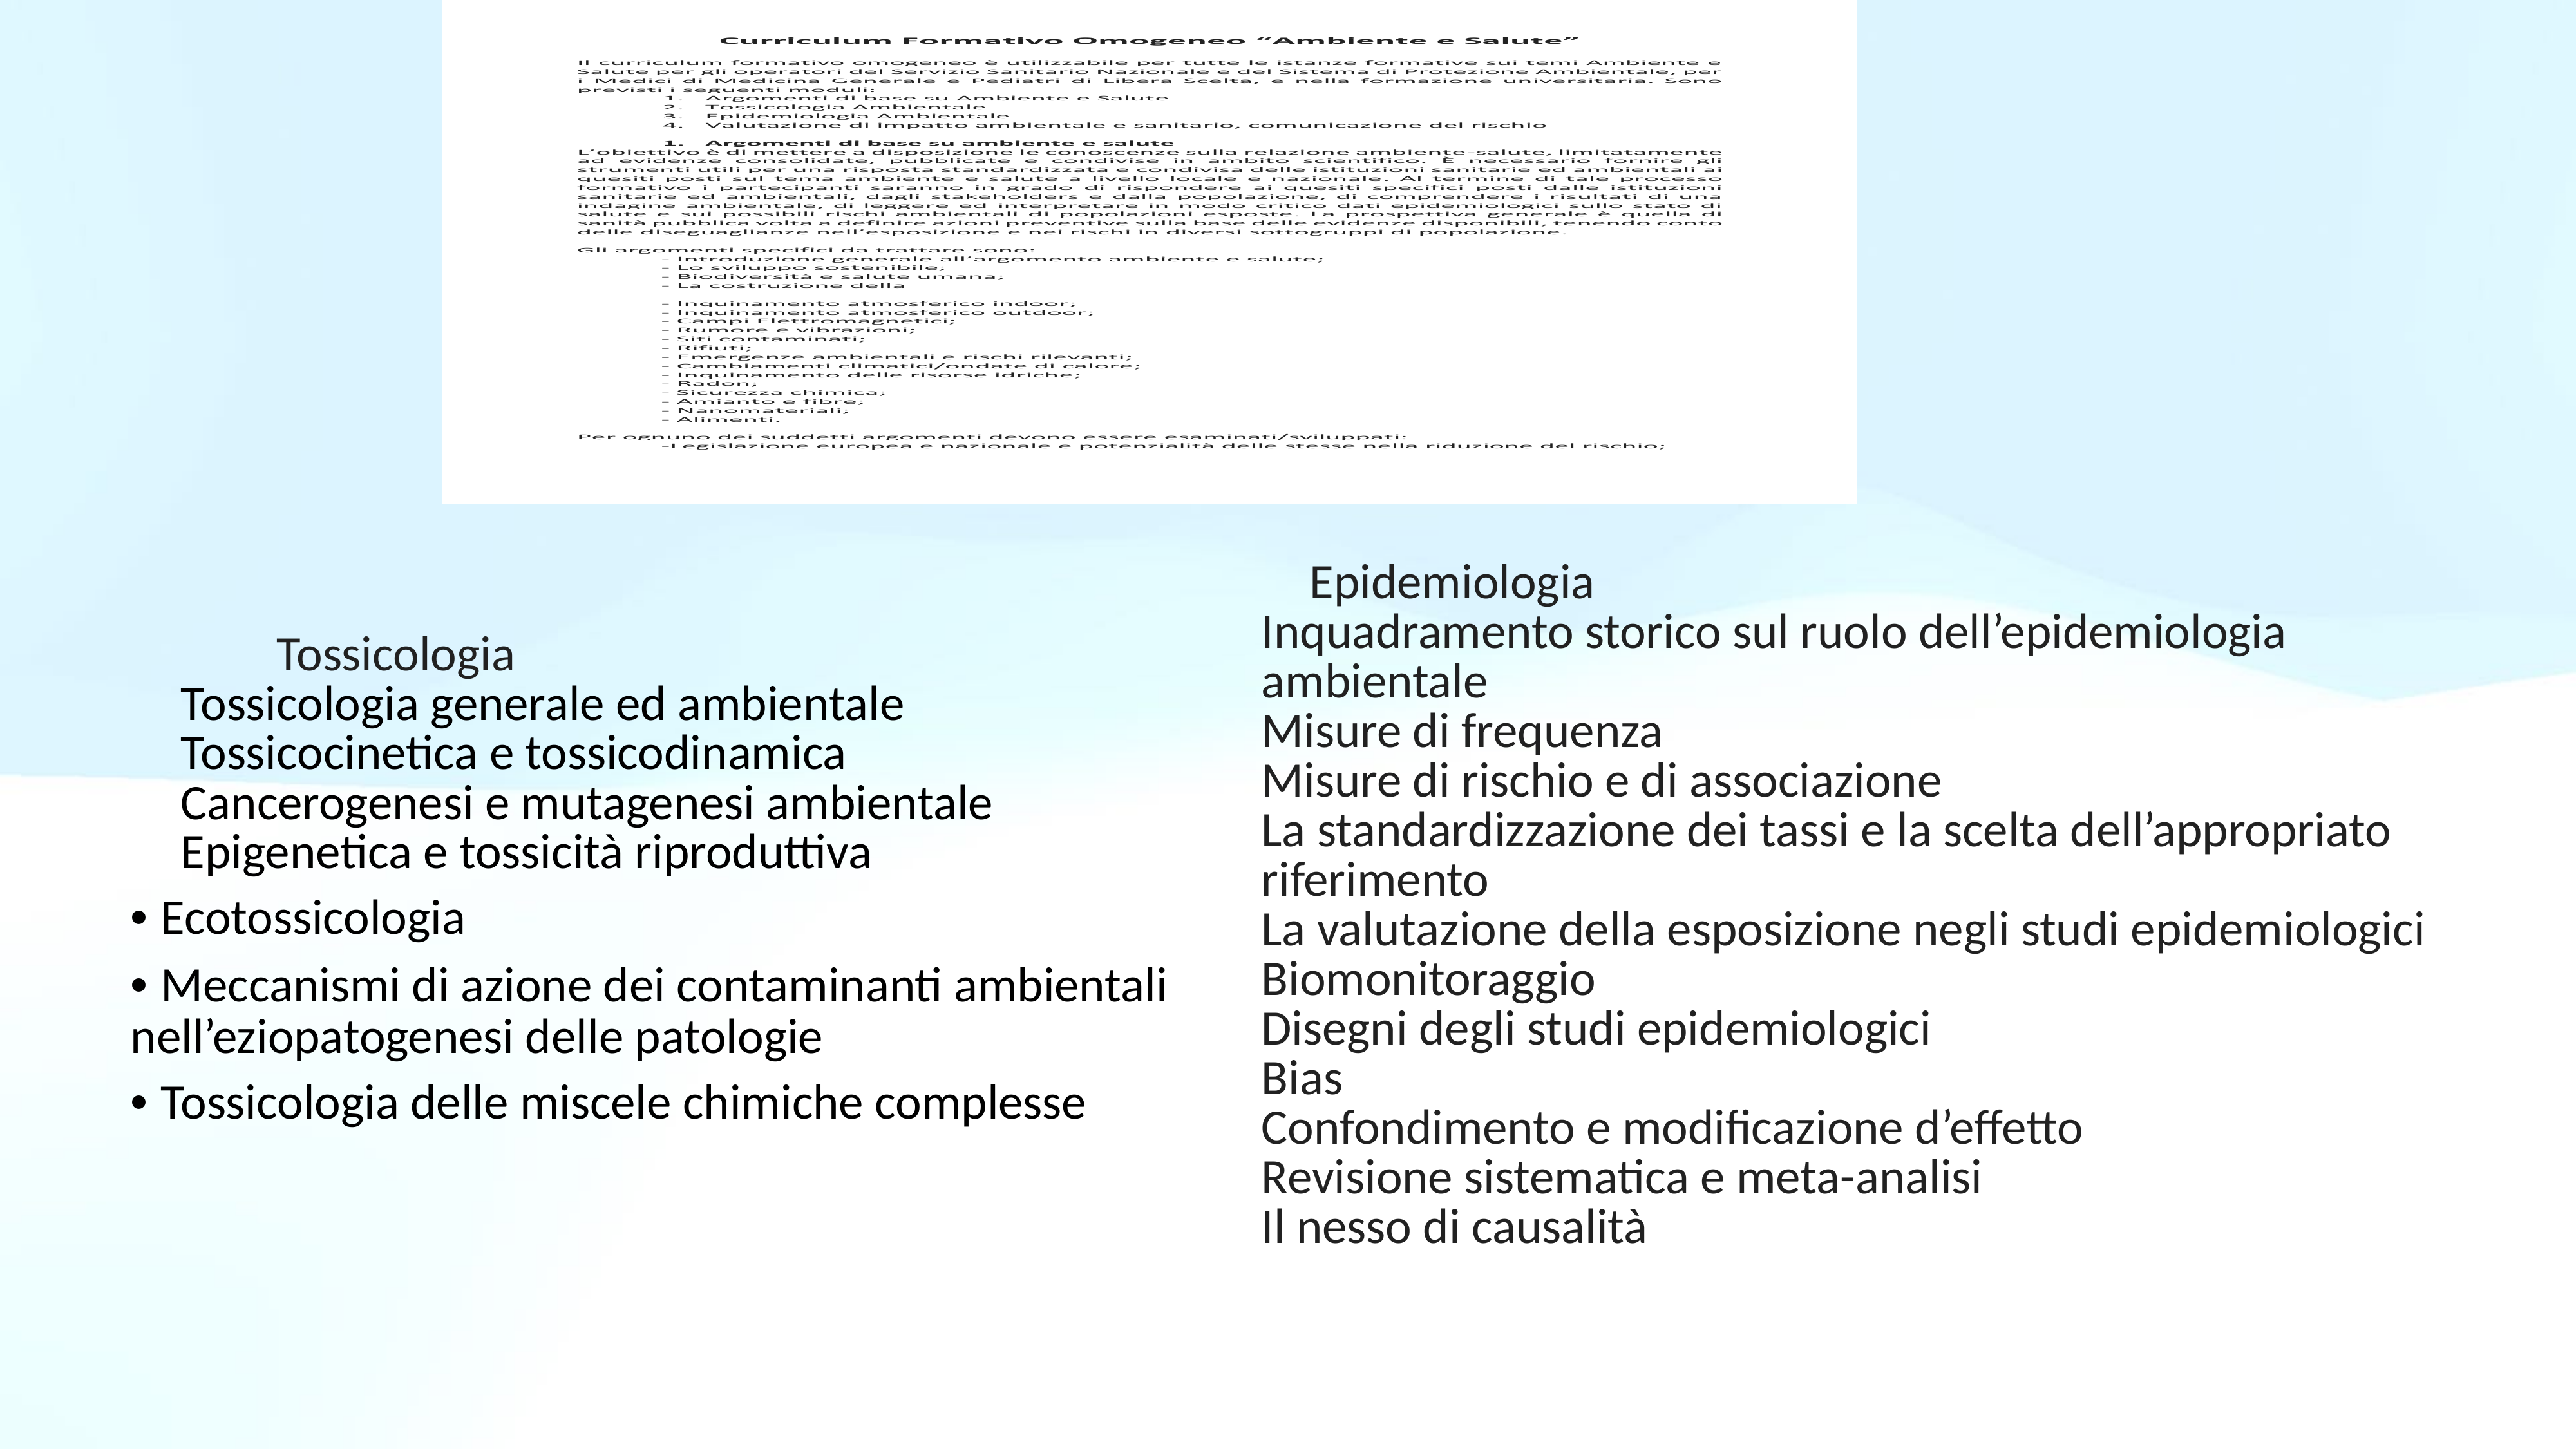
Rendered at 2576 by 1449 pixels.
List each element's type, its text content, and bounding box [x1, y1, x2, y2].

text_box Epidemiologia Inquadramento storico sul ruolo dell’epidemiologia ambientale Misure di frequenza Misure di rischio e di associazione La standardizzazione dei tassi e la scelta dell’appropriato riferimento La valutazione della esposizione negli studi epidemiologici Biomonitoraggio Disegni degli studi epidemiologici Bias Confondimento e modificazione d’effetto Revisione sistematica e meta-analisi Il nesso di causalità [1201, 529, 2535, 1327]
picture [0, 0, 2576, 1449]
text_box Tossicologia Tossicologia generale ed ambientale Tossicocinetica e tossicodinamica Cancerogenesi e mutagenesi ambientale Epigenetica e tossicità riproduttiva • Ecotossicologia • Meccanismi di azione dei contaminanti ambientali nell’eziopatogenesi delle patologie • Tossicologia delle miscele chimiche complesse [120, 574, 1201, 1196]
